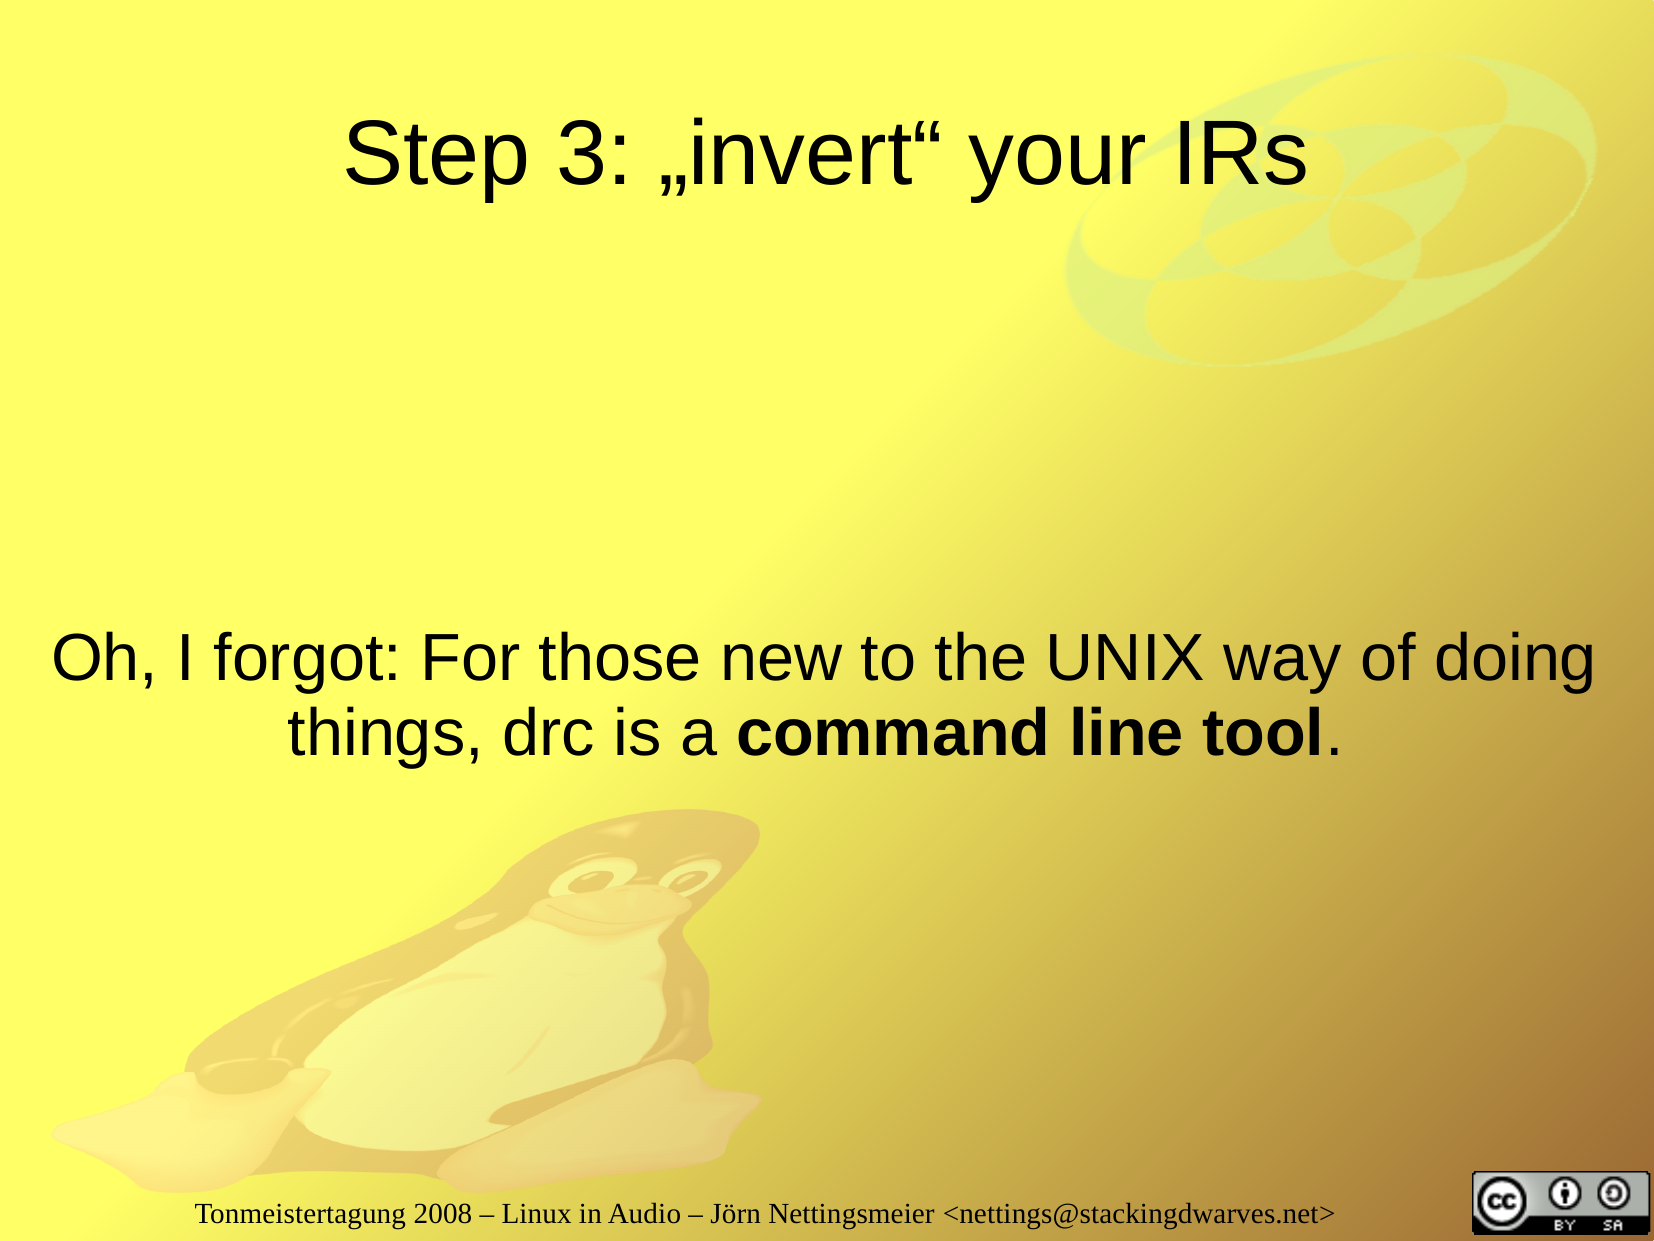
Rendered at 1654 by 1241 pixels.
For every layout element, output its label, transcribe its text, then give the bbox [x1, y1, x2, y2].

picture [1472, 1171, 1651, 1235]
title Step 3: „invert“ your IRs [82, 56, 1571, 250]
subtitle Oh, I forgot: For those new to the UNIX way of doing things, drc is a command line tool. [37, 319, 1613, 1145]
